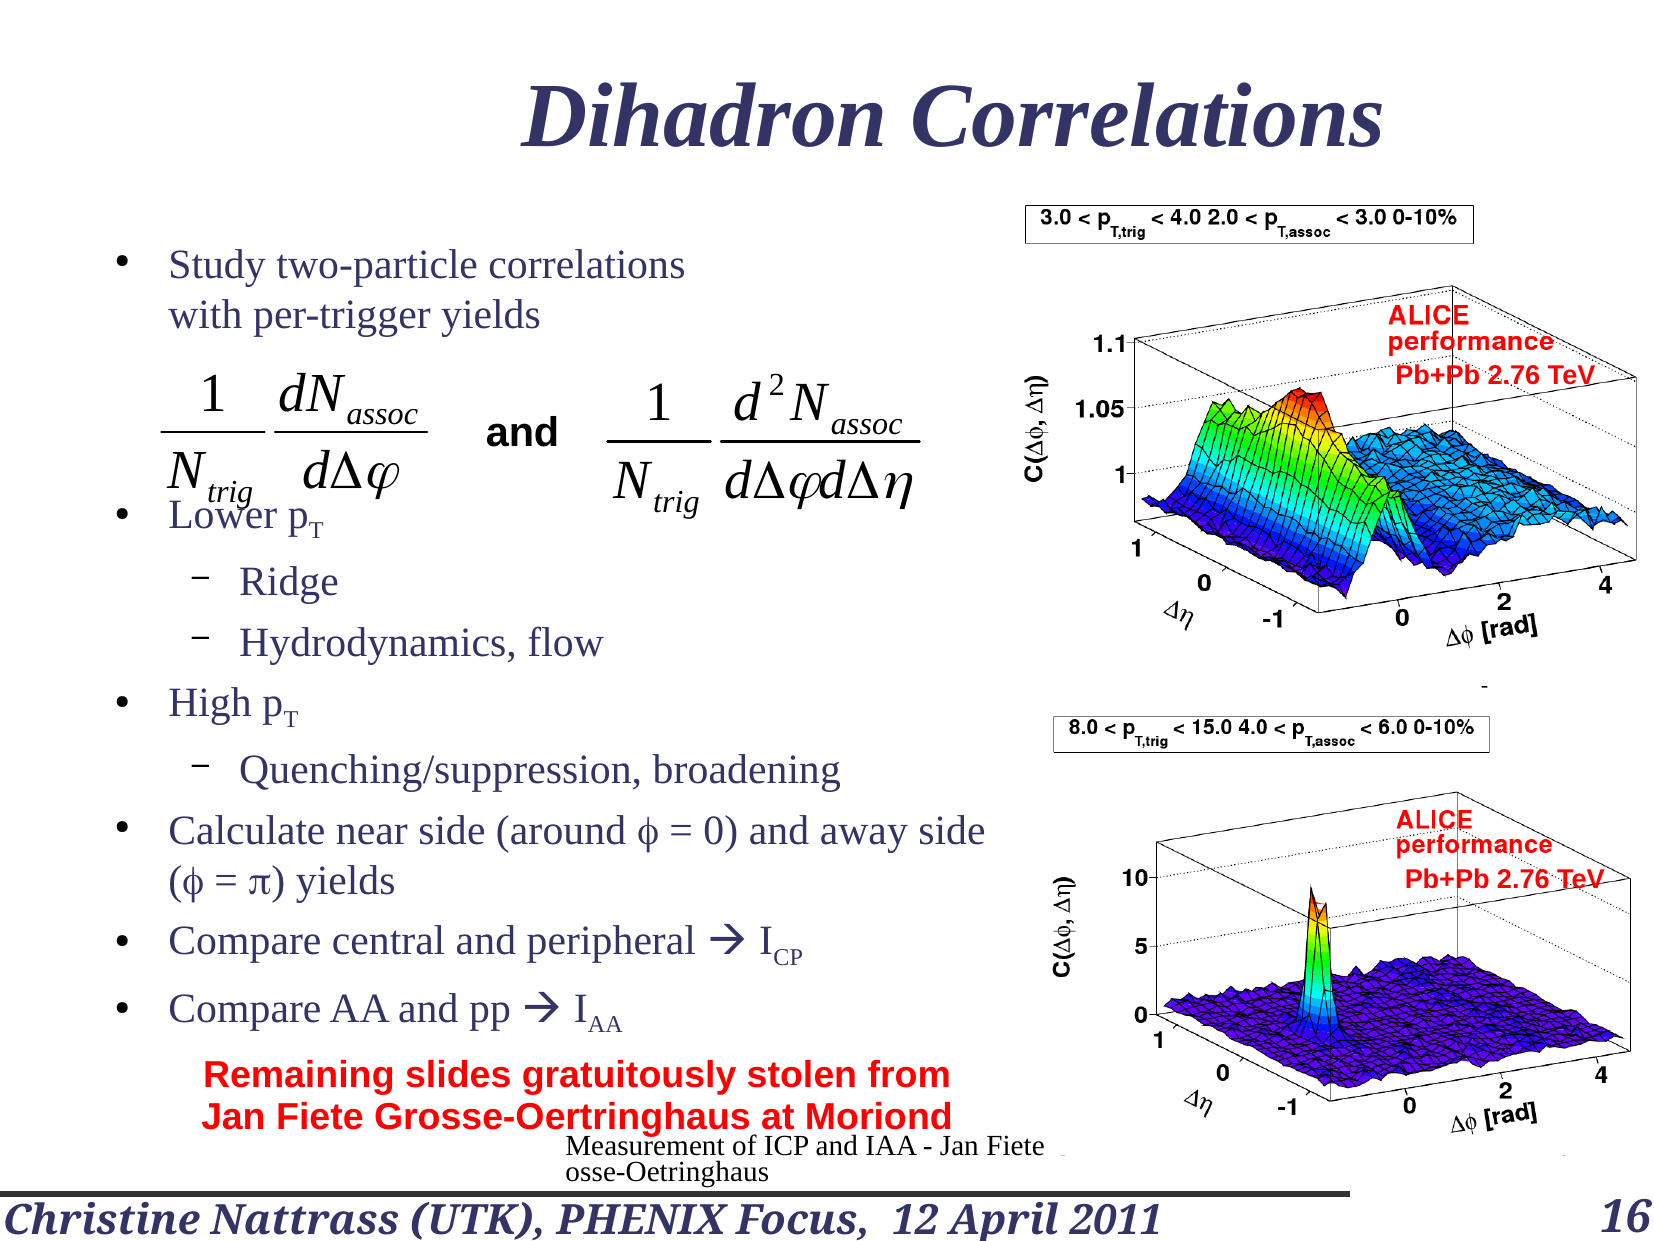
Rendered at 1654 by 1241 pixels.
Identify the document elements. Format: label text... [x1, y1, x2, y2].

text_box Pb+Pb 2.76 TeV [1389, 853, 1620, 902]
picture [1049, 715, 1654, 1155]
list Study two-particle correlations with per-trigger yields Lower pT Ridge Hydrodynamics, flow High pT Quenching/suppression, broadening Calculate near side (around  = 0) and away side ( = ) yields Compare central and peripheral  ICP Compare AA and pp  IAA [82, 229, 1010, 1046]
picture [1021, 204, 1654, 686]
title Dihadron Correlations [279, 32, 1595, 188]
chart [152, 358, 437, 520]
text_box trigger particle associated particle [1224, 686, 1642, 696]
text_box Pb+Pb 2.76 TeV [1380, 349, 1611, 398]
text_box and [456, 397, 575, 463]
chart [598, 358, 929, 529]
list Study two-particle correlations with per-trigger yields Lower pT Ridge Hydrodynamics, flow High pT Quenching/suppression, broadening Calculate near side (around  = 0) and away side ( = ) yields Compare central and peripheral  ICP Compare AA and pp  IAA [82, 1145, 1010, 1167]
text_box Remaining slides gratuitously stolen from Jan Fiete Grosse-Oertringhaus at Moriond [0, 1046, 1159, 1145]
